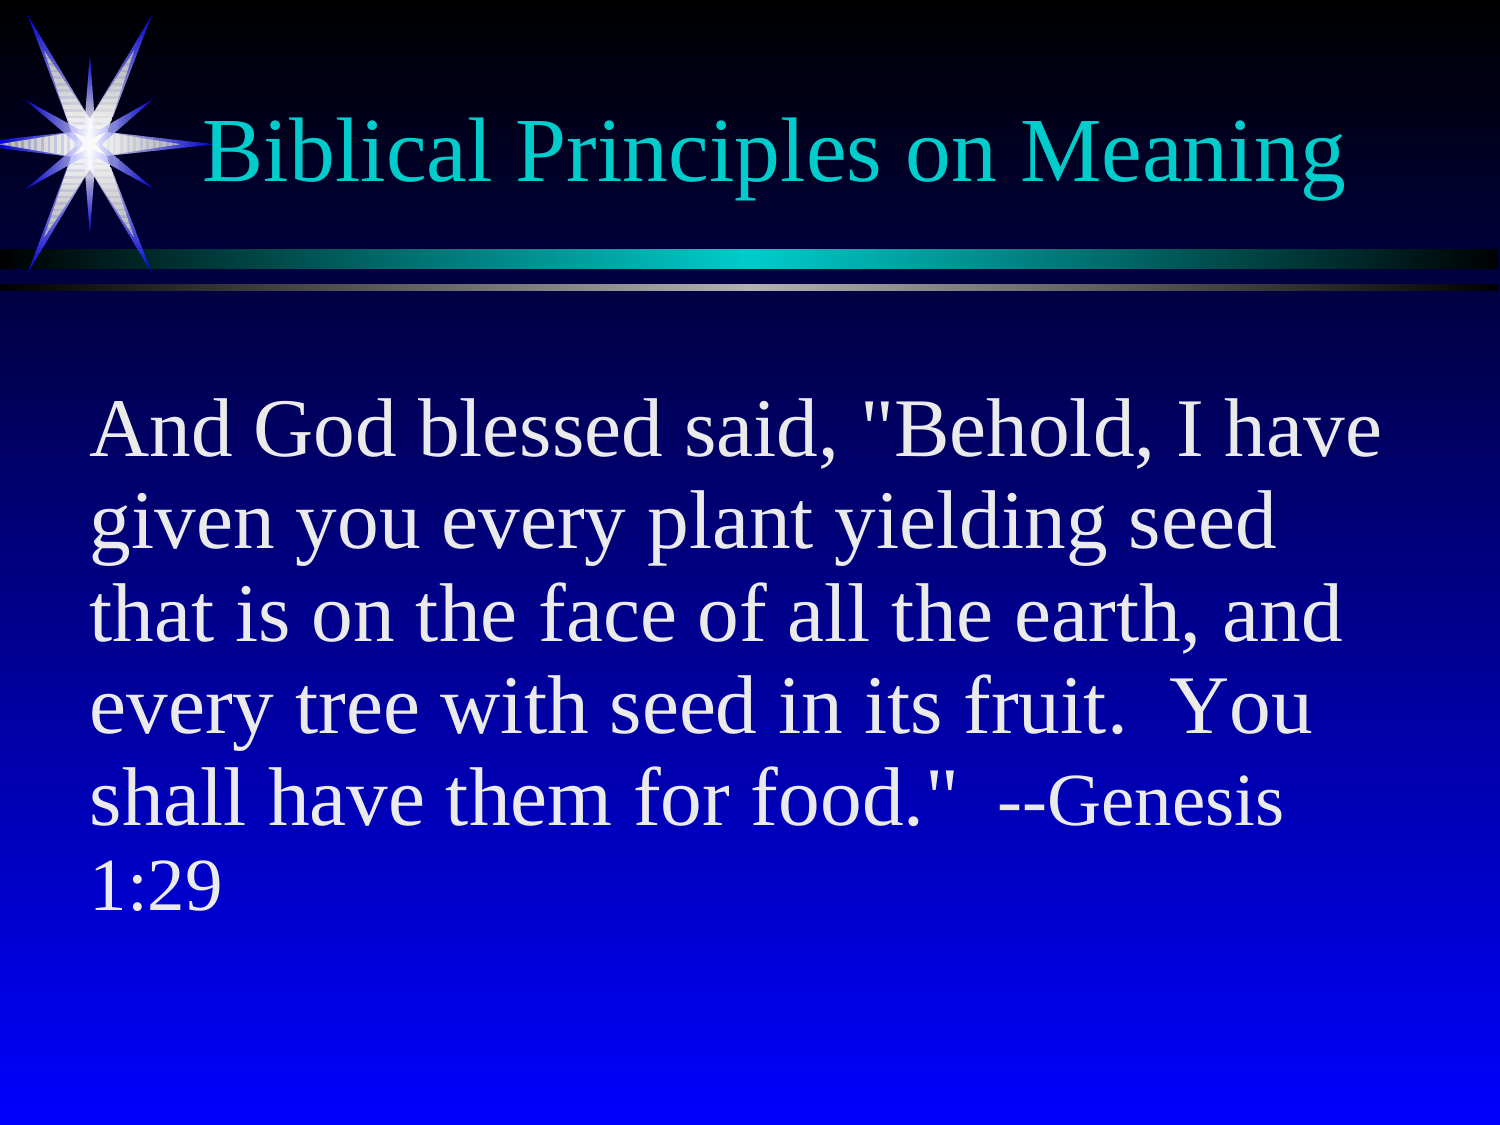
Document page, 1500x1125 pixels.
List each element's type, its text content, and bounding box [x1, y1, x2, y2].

title Biblical Principles on Meaning [187, 48, 1463, 252]
text_box And God blessed said, "Behold, I have given you every plant yielding seed that is on the face of all the earth, and every tree with seed in its fruit. You shall have them for food." --Genesis 1:29 [75, 375, 1426, 935]
